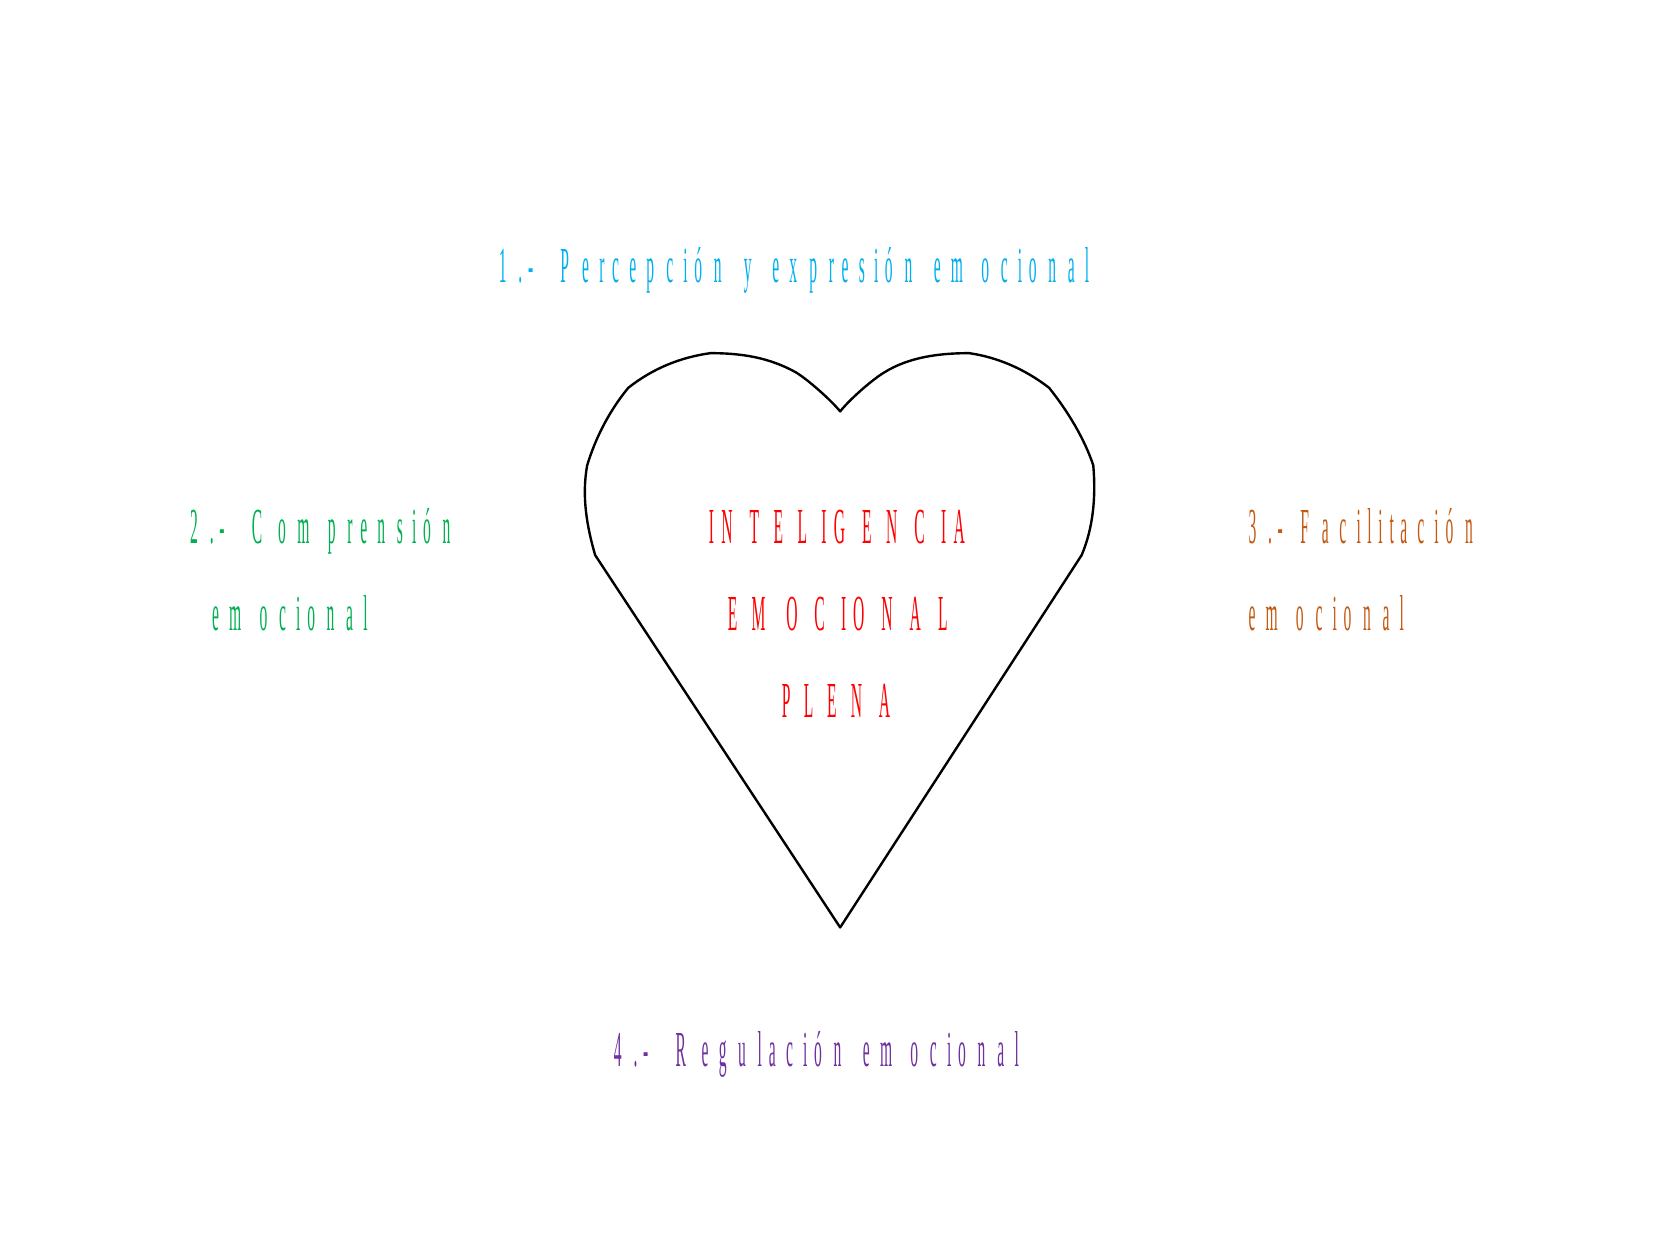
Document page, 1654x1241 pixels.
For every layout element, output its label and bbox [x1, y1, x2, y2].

picture [153, 236, 1536, 1193]
